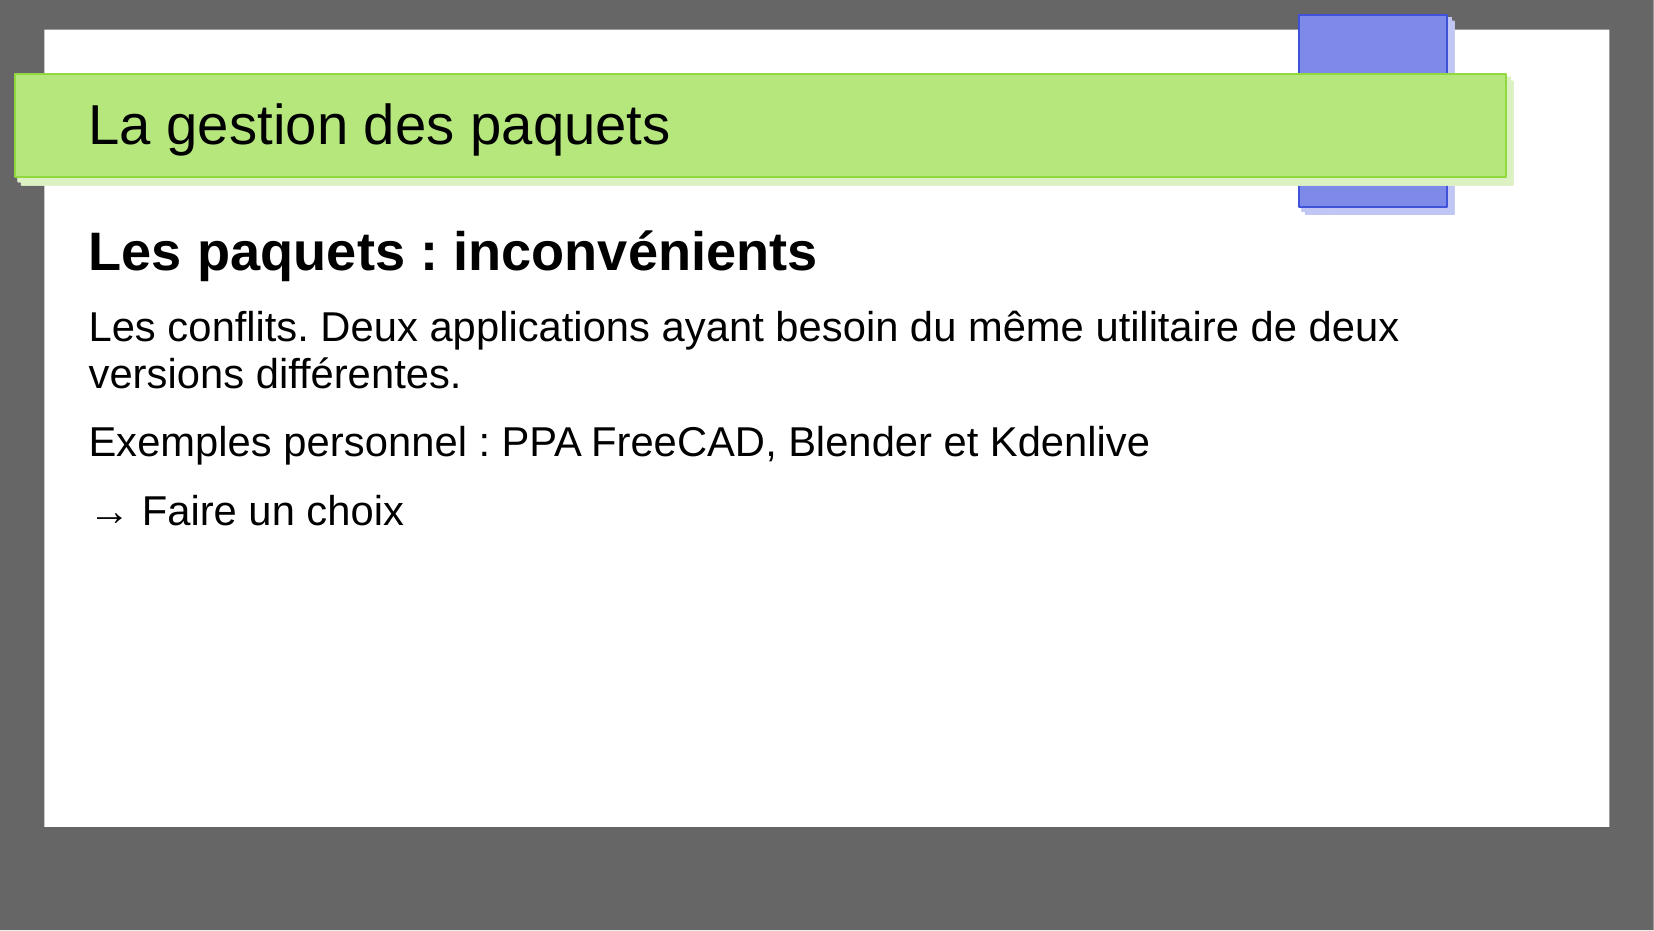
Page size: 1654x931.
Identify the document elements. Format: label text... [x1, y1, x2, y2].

list Les paquets : inconvénients Les conflits. Deux applications ayant besoin du même utilitaire de deux versions différentes. Exemples personnel : PPA FreeCAD, Blender et Kdenlive → Faire un choix [88, 221, 1565, 813]
title La gestion des paquets [88, 73, 1506, 178]
